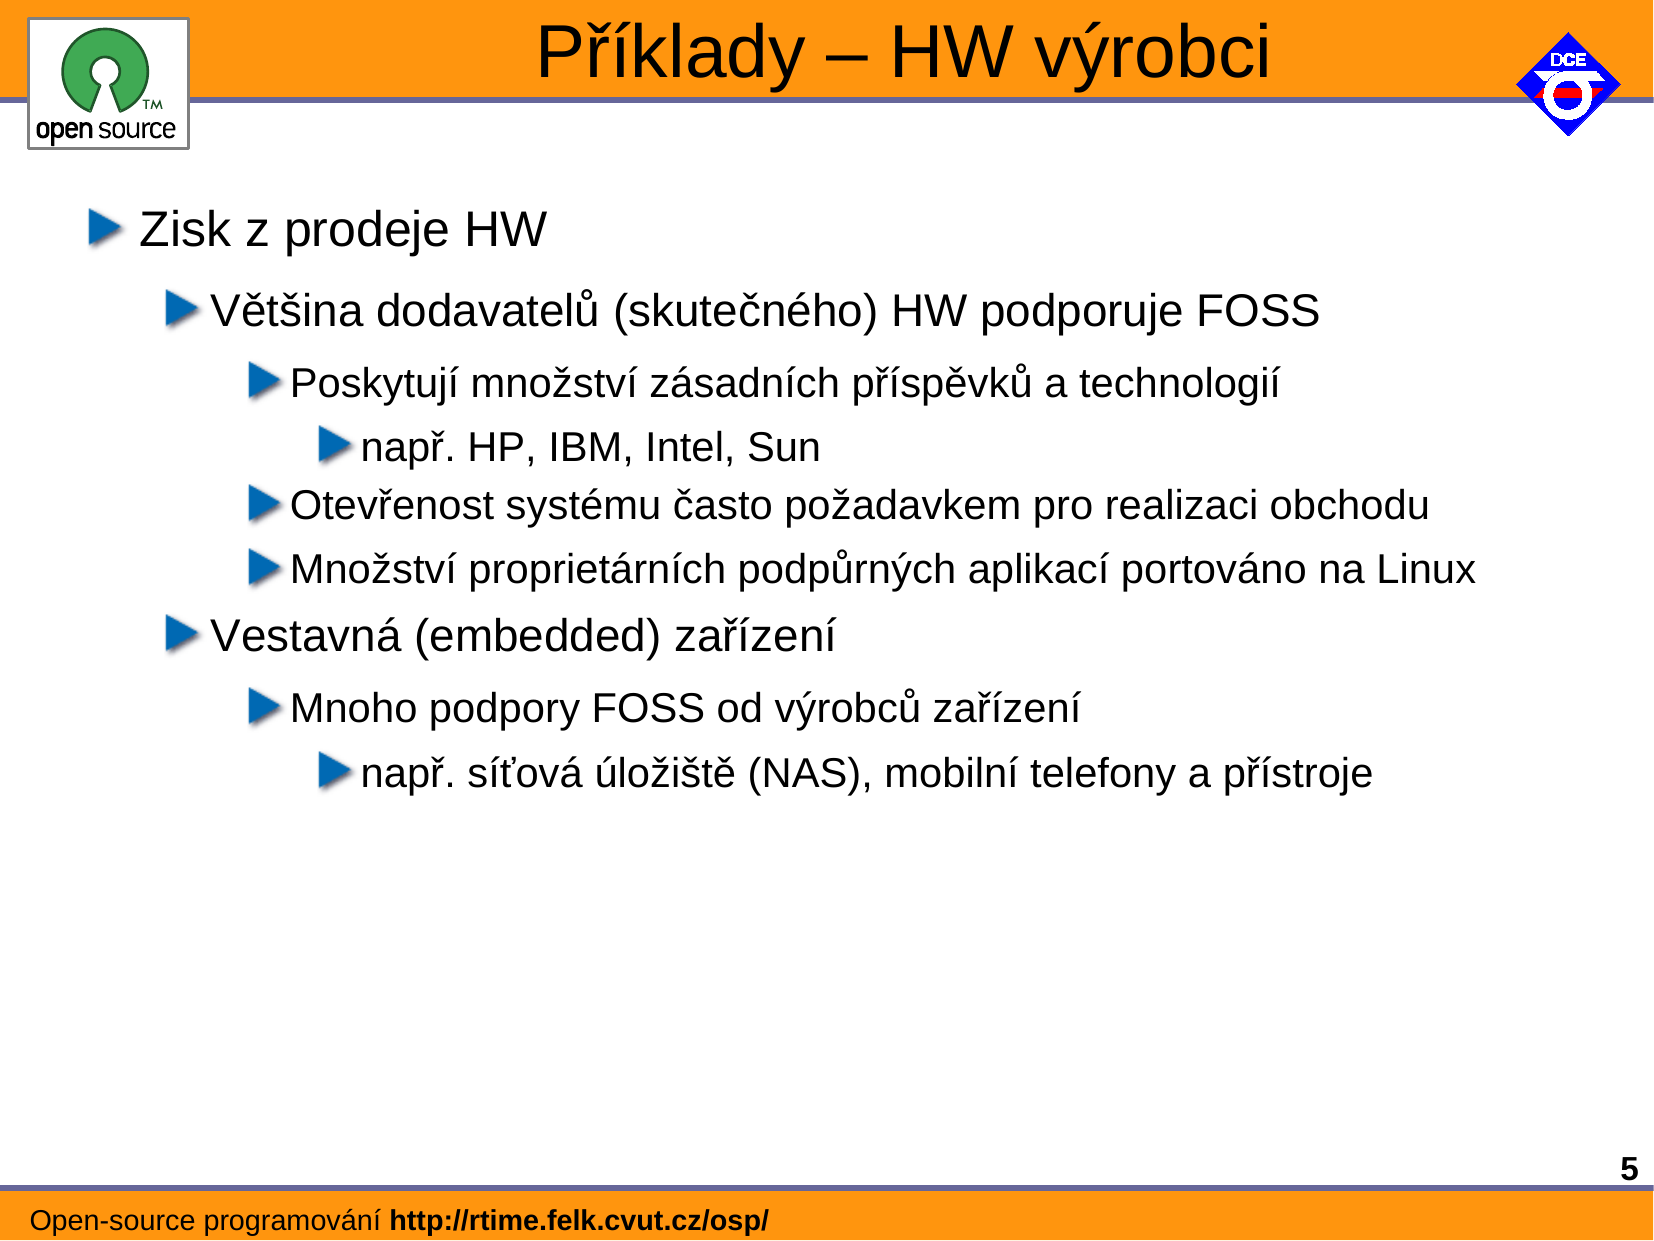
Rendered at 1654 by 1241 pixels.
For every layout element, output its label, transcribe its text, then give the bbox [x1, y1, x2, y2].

title Příklady – HW výrobci [178, 4, 1631, 98]
list Zisk z prodeje HW Většina dodavatelů (skutečného) HW podporuje FOSS Poskytují množství zásadních příspěvků a technologií např. HP, IBM, Intel, Sun Otevřenost systému často požadavkem pro realizaci obchodu Množství proprietárních podpůrných aplikací portováno na Linux Vestavná (embedded) zařízení Mnoho podpory FOSS od výrobců zařízení např. síťová úložiště (NAS), mobilní telefony a přístroje [68, 201, 1592, 1241]
